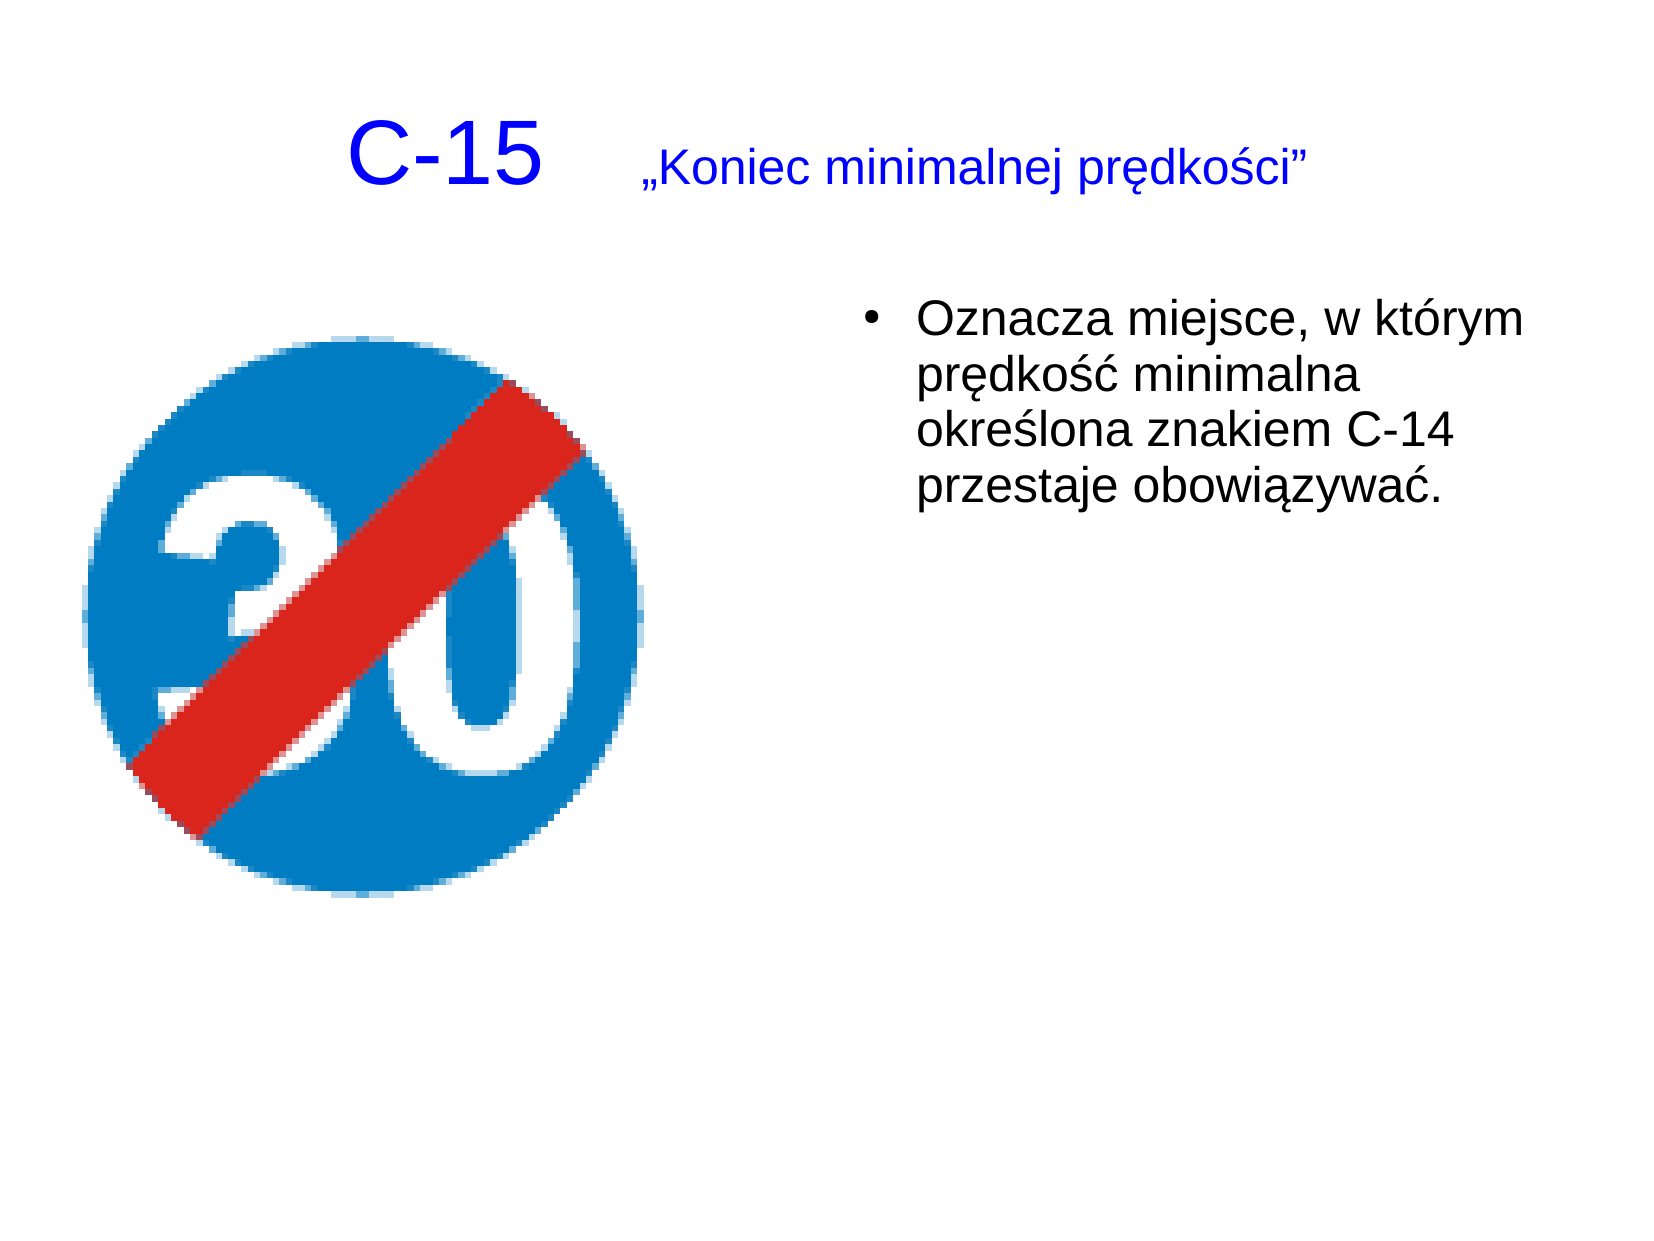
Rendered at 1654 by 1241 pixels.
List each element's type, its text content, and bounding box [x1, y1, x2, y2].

list Oznacza miejsce, w którym prędkość minimalna określona znakiem C-14 przestaje obowiązywać. [845, 290, 1572, 1094]
picture [82, 336, 644, 898]
title C-15 „Koniec minimalnej prędkości” [82, 56, 1571, 250]
